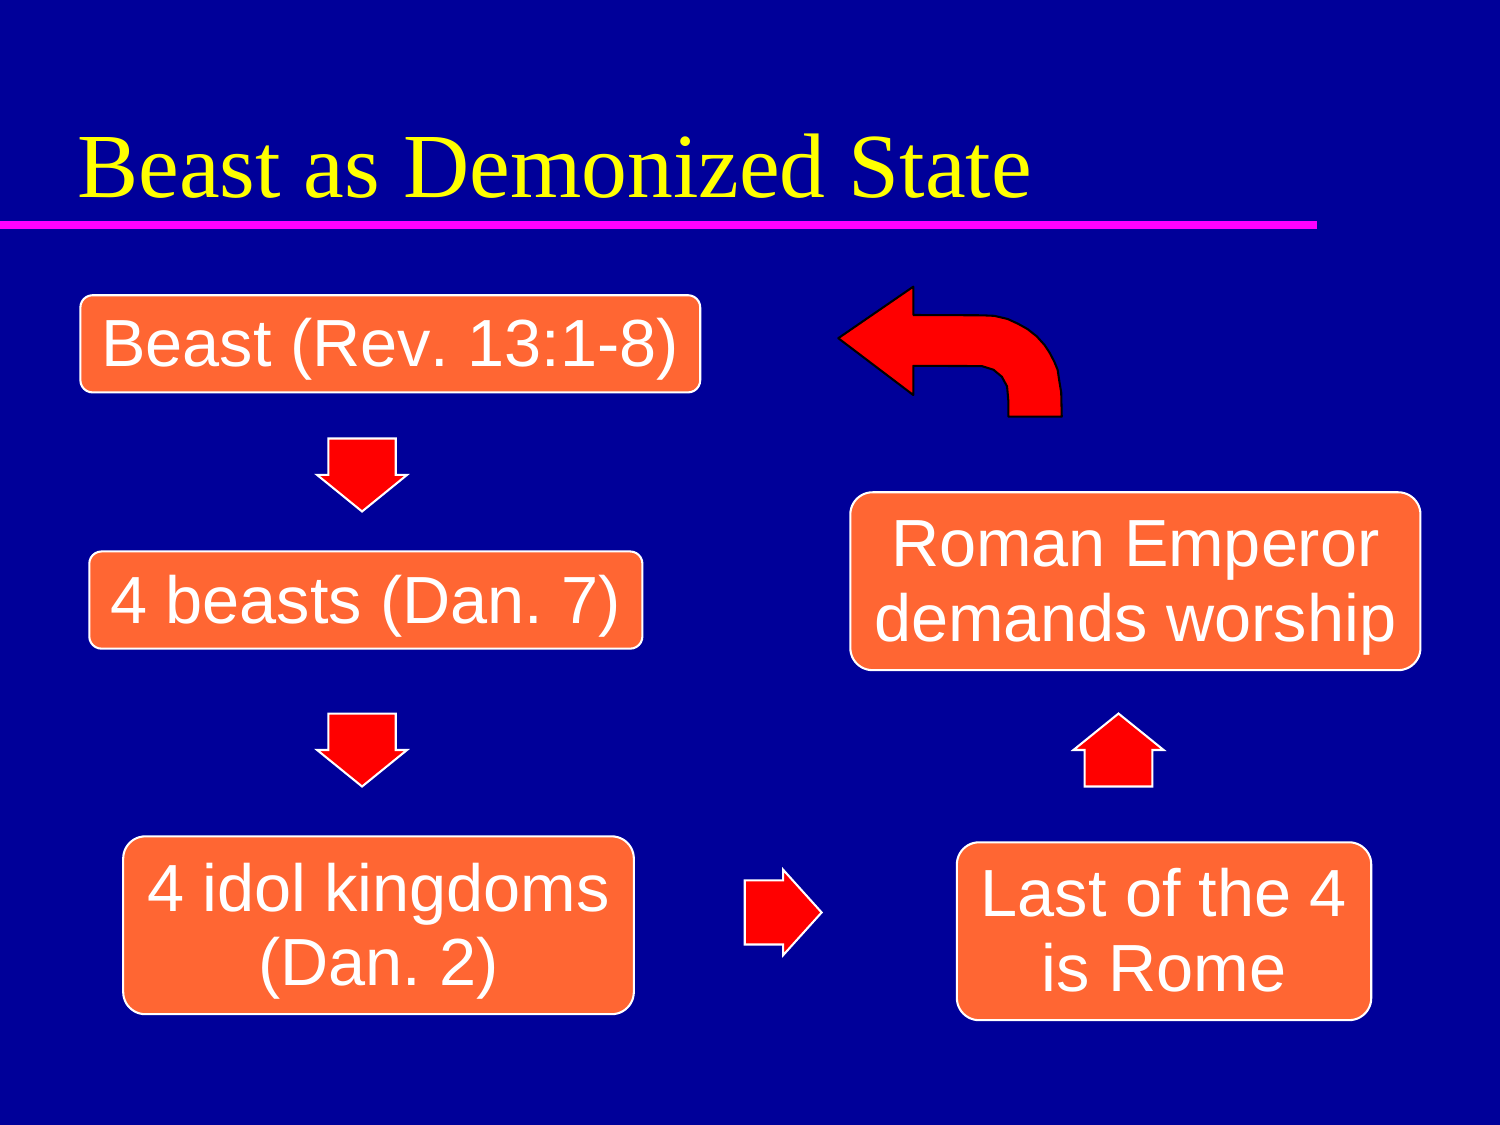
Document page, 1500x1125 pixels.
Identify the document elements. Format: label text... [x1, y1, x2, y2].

text_box [1073, 713, 1164, 787]
text_box [744, 869, 822, 956]
text_box Last of the 4 is Rome [956, 842, 1372, 1021]
text_box 4 beasts (Dan. 7) [89, 551, 643, 649]
text_box Beast (Rev. 13:1-8) [80, 295, 701, 393]
text_box Roman Emperor demands worship [850, 492, 1421, 671]
text_box [838, 286, 1062, 417]
text_box [317, 713, 408, 787]
text_box 4 idol kingdoms (Dan. 2) [123, 836, 634, 1015]
text_box [317, 438, 408, 512]
title Beast as Demonized State [62, 43, 1338, 225]
